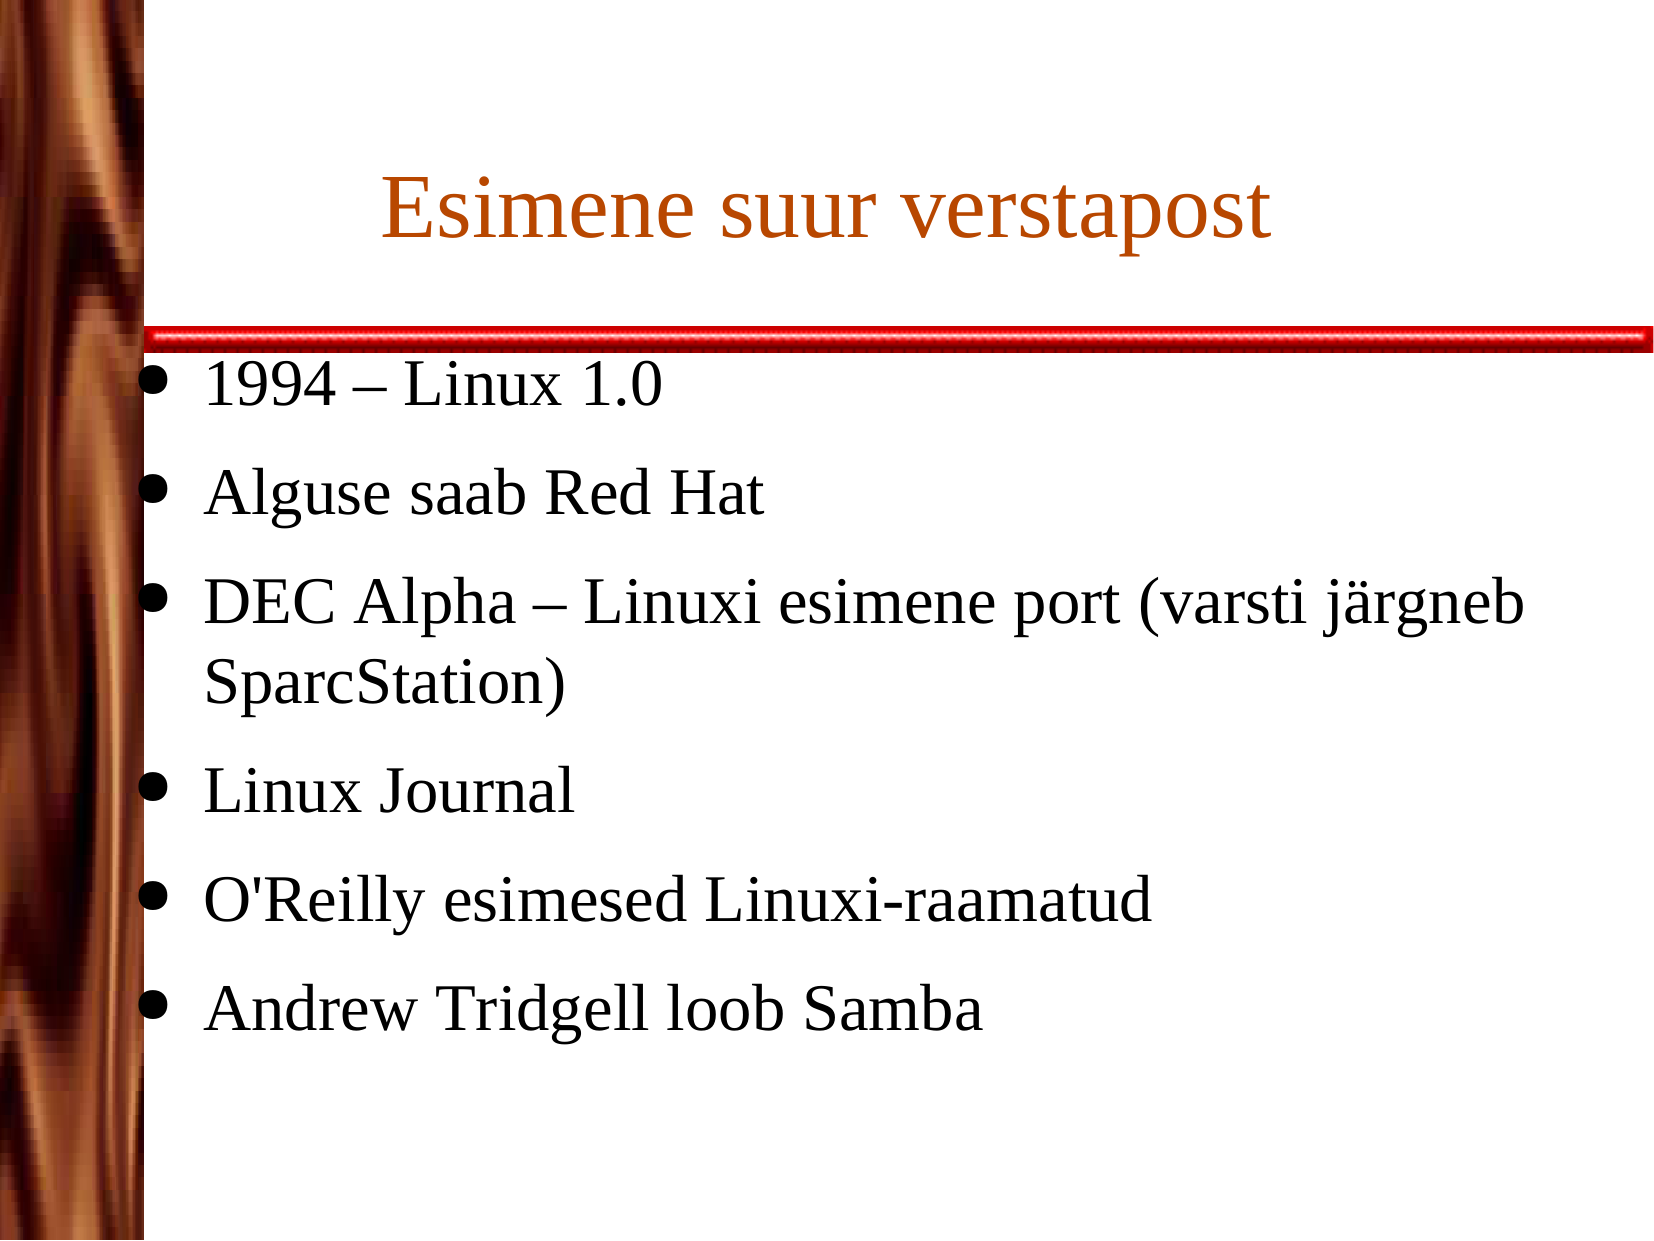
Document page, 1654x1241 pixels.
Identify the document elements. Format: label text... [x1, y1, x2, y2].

title Esimene suur verstapost [121, 100, 1533, 312]
list 1994 – Linux 1.0 Alguse saab Red Hat DEC Alpha – Linuxi esimene port (varsti järgneb SparcStation) Linux Journal O'Reilly esimesed Linuxi-raamatud Andrew Tridgell loob Samba [121, 344, 1533, 1126]
picture [0, 0, 1654, 1240]
